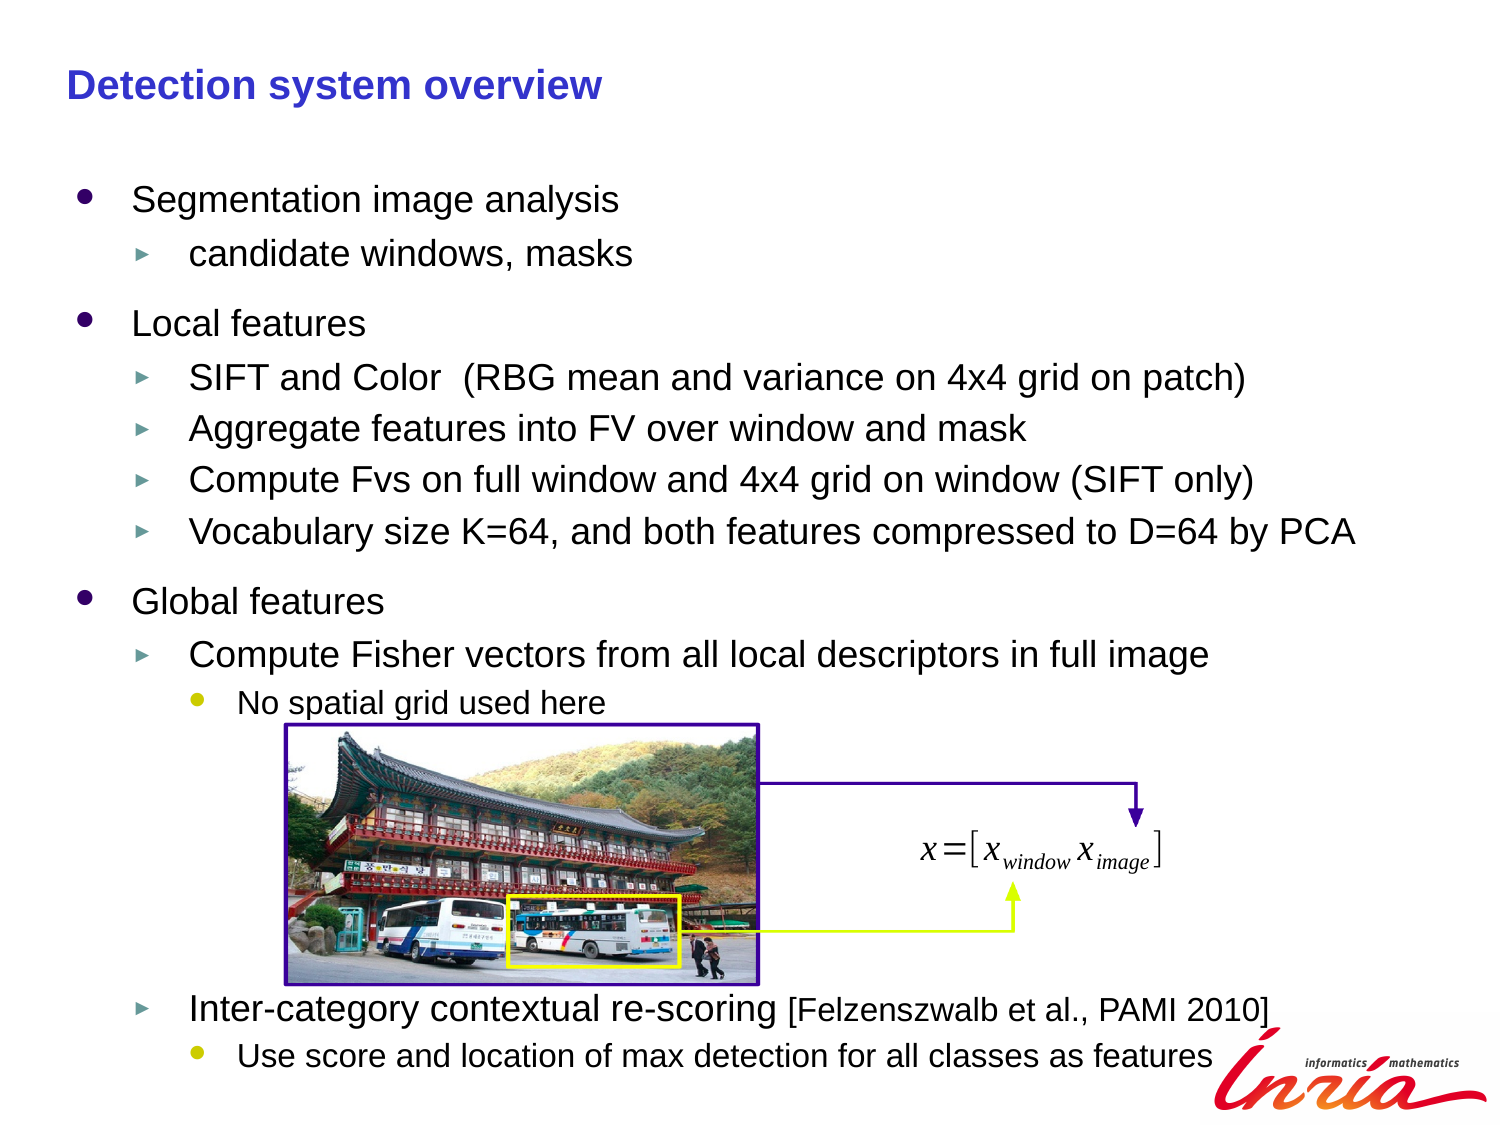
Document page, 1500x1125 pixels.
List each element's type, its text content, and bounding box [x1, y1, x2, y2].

title Detection system overview [51, 46, 1459, 123]
chart [912, 827, 1169, 875]
picture [1425, 1012, 1500, 1125]
picture [279, 720, 1188, 993]
text_box [776, 827, 1211, 878]
list Segmentation image analysis candidate windows, masks Local features SIFT and Color (RBG mean and variance on 4x4 grid on patch) Aggregate features into FV over window and mask Compute Fvs on full window and 4x4 grid on window (SIFT only) Vocabulary size K=64, and both features compressed to D=64 by PCA Global features Compute Fisher vectors from all local descriptors in full image No spatial grid used here Inter-category contextual re-scoring [Felzenszwalb et al., PAMI 2010] Use score and location of max detection for all classes as features [75, 178, 1425, 1125]
